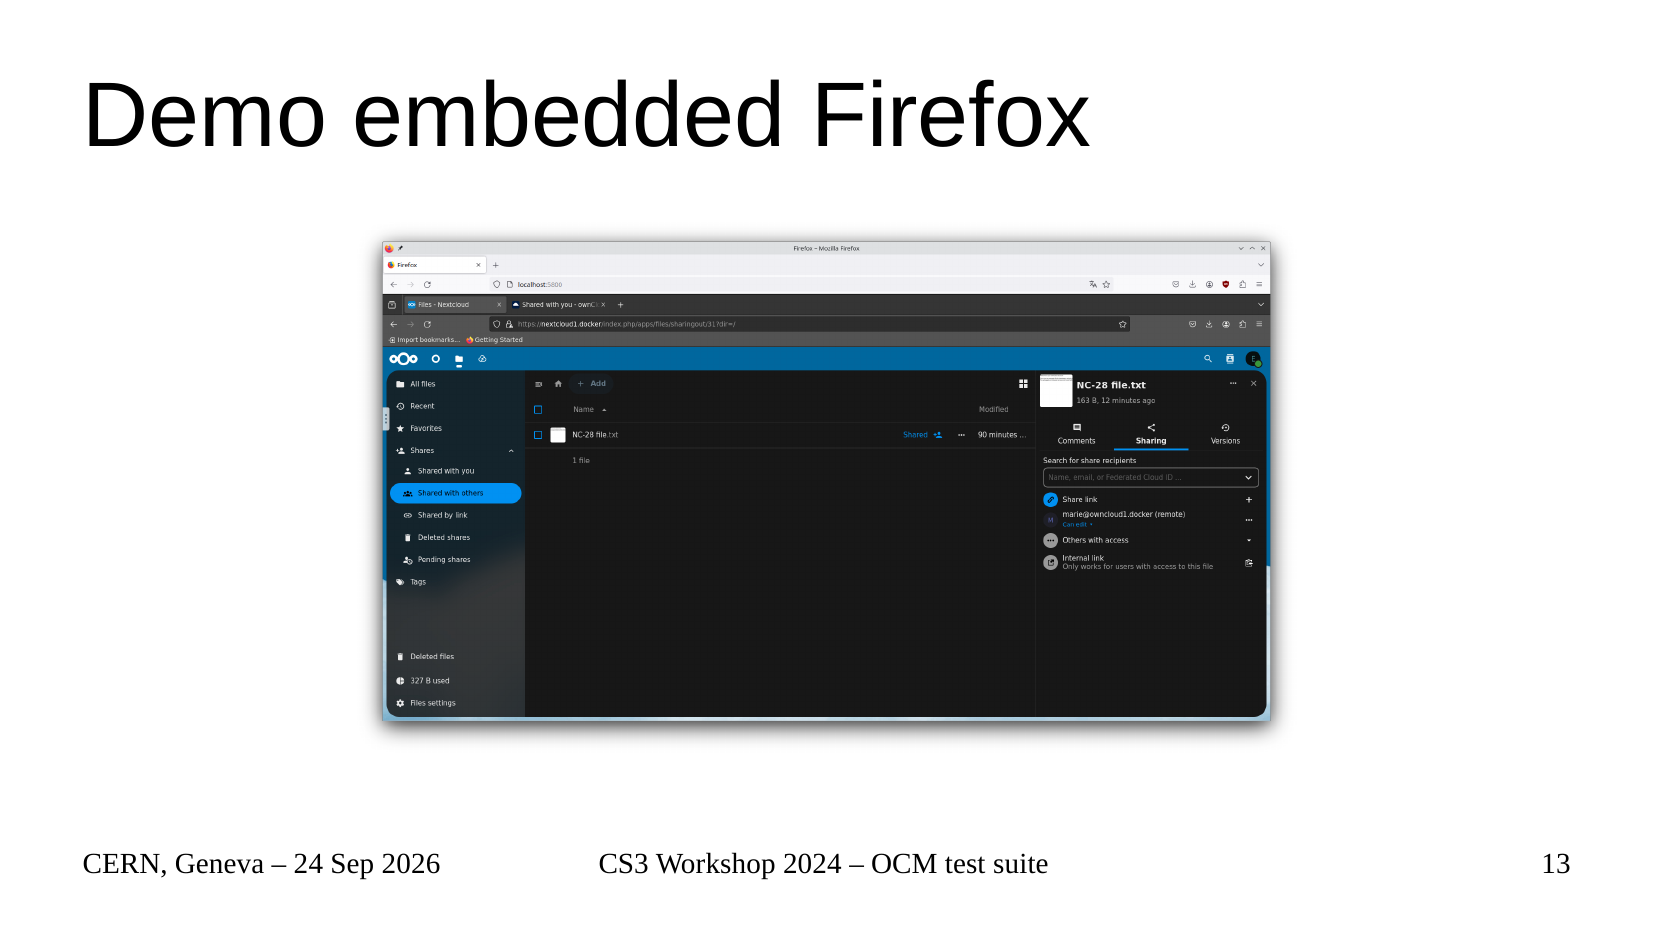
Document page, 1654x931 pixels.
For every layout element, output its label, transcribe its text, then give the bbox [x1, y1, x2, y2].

title Demo embedded Firefox [82, 37, 1571, 193]
picture [352, 217, 1301, 758]
